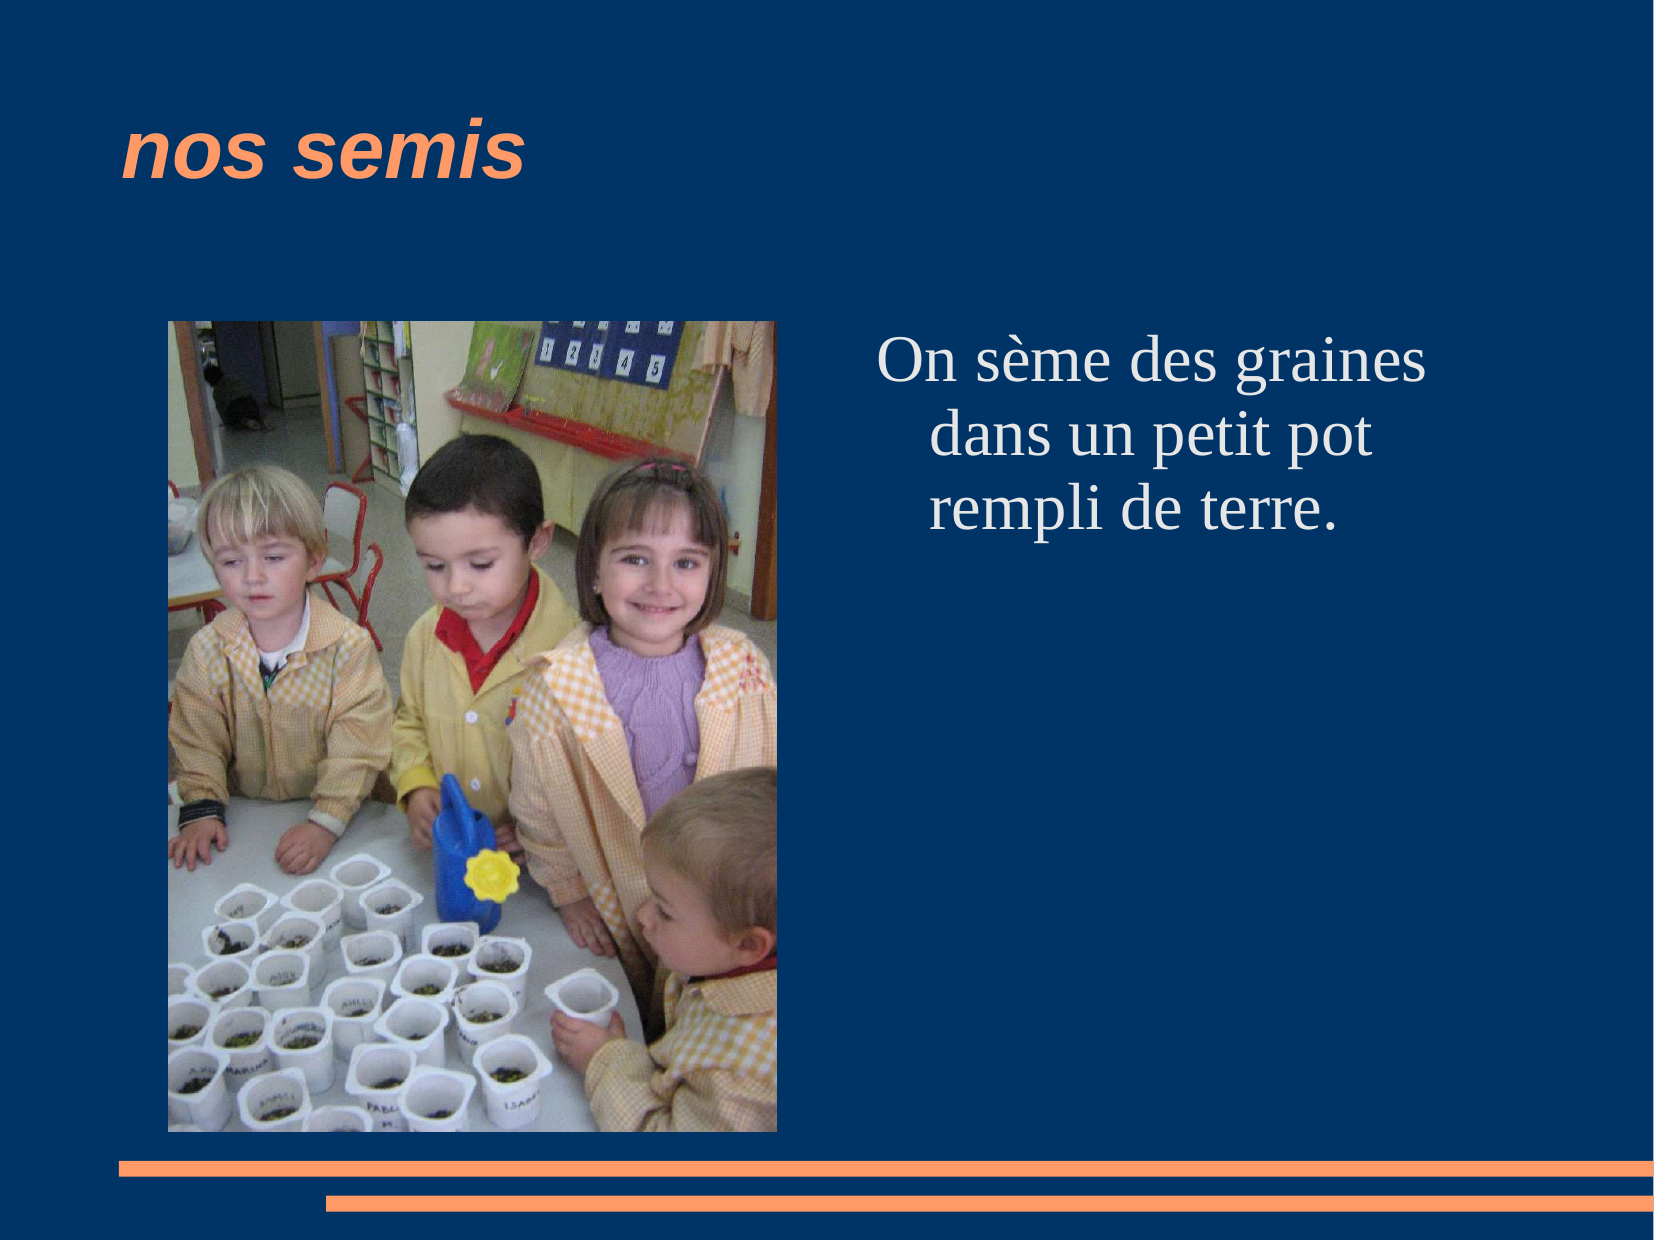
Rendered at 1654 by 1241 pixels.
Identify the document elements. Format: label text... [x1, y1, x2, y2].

picture [168, 321, 777, 1132]
title nos semis [121, 46, 1534, 254]
list On sème des graines dans un petit pot rempli de terre. [858, 322, 1562, 1132]
